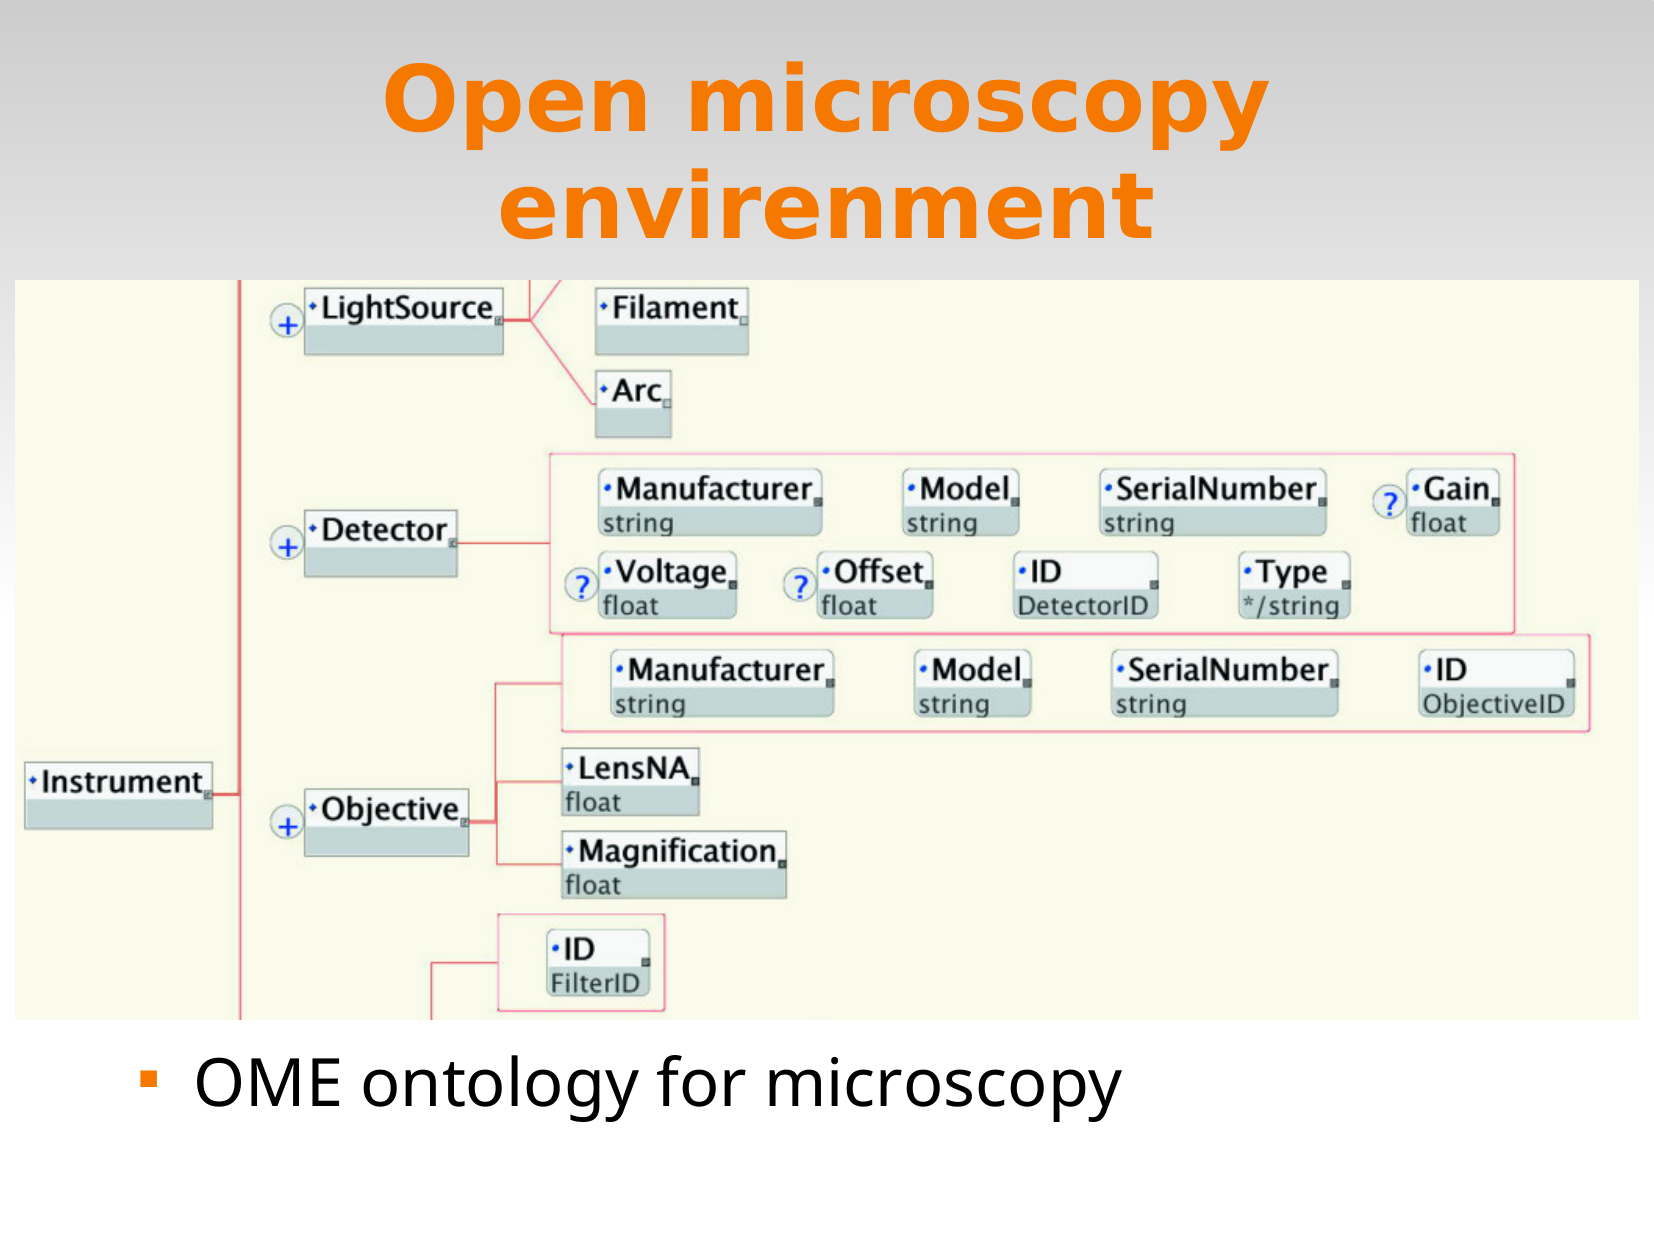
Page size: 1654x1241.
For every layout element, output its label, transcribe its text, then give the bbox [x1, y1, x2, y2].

picture [15, 280, 1639, 1021]
list OME ontology for microscopy [105, 1035, 1571, 1201]
title Open microscopy envirenment [82, 45, 1571, 261]
